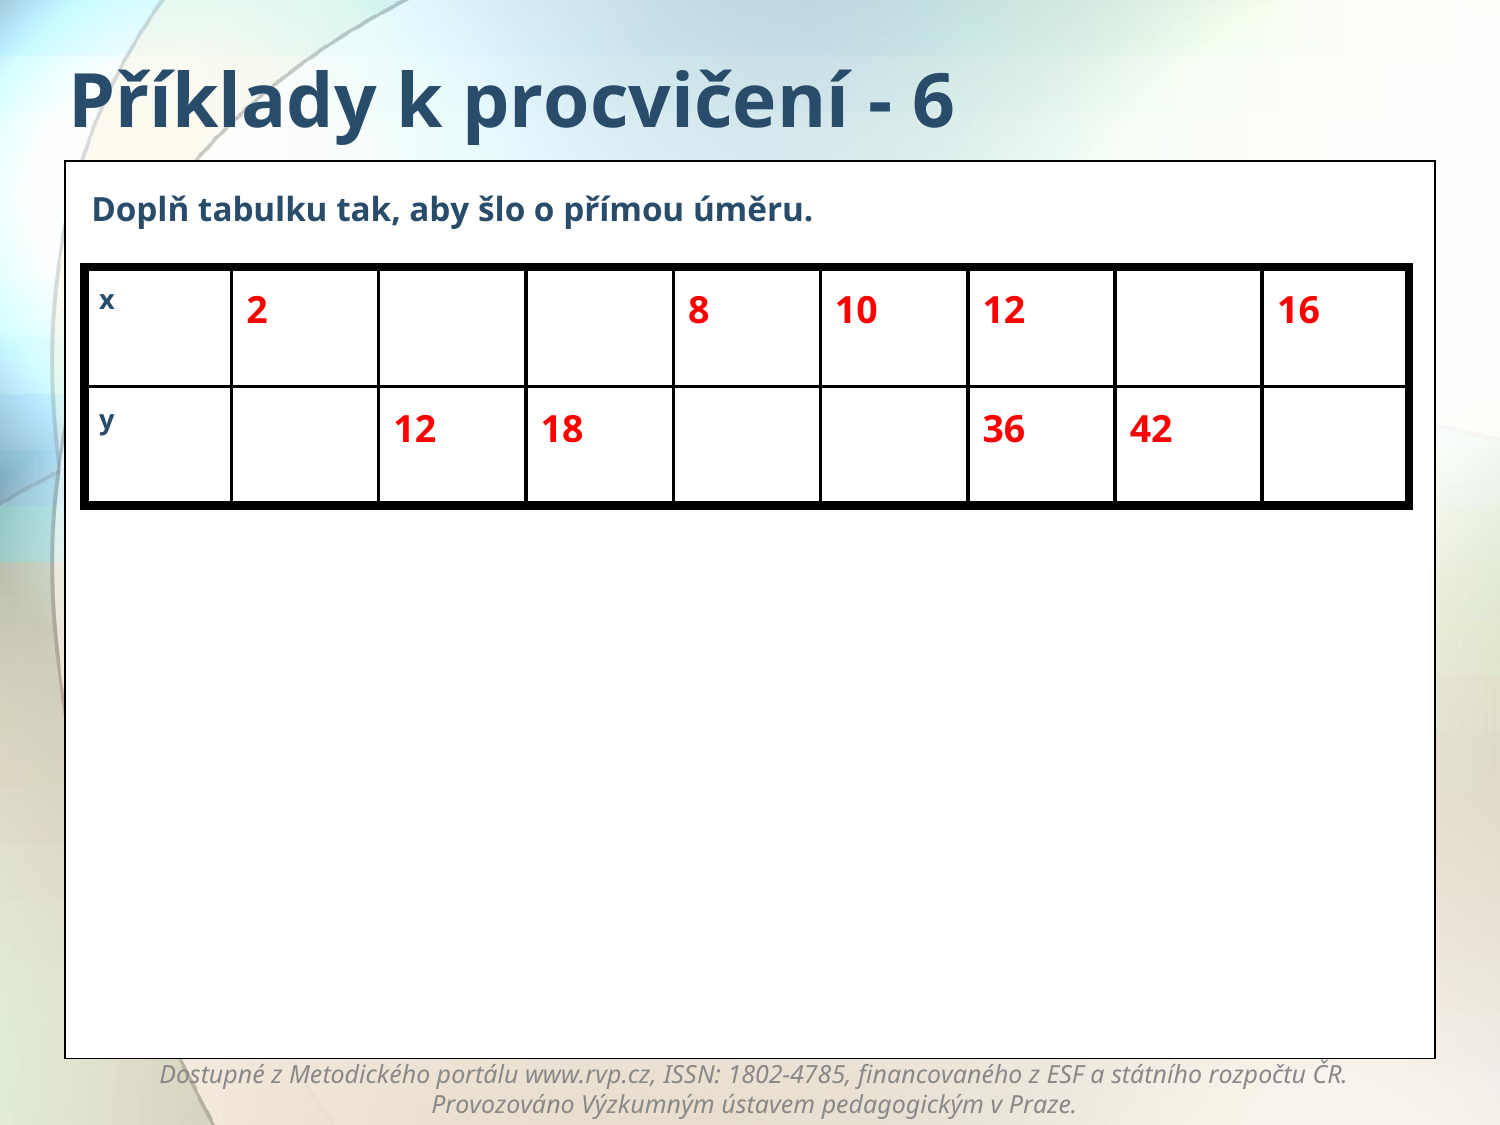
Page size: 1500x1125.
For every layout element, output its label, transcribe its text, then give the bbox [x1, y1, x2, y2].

table_header [528, 271, 672, 385]
table_header 16 [1264, 271, 1405, 385]
table_cell [675, 388, 819, 501]
text_box Doplň tabulku tak, aby šlo o přímou úměru. [76, 160, 1400, 256]
table_cell 36 [970, 388, 1113, 501]
table_cell 12 [380, 388, 524, 501]
table_cell 18 [528, 388, 672, 501]
table_header x [89, 271, 230, 385]
table_cell [822, 388, 966, 501]
table_header 8 [675, 271, 819, 385]
table_cell [1264, 388, 1405, 501]
text_box [64, 160, 1436, 1059]
picture [0, 0, 1500, 1125]
table_header 10 [822, 271, 966, 385]
table_cell 42 [1117, 388, 1260, 501]
table_cell [233, 388, 377, 501]
table_cell y [89, 388, 230, 501]
table_header 2 [233, 271, 377, 385]
table_header [380, 271, 524, 385]
table_header 12 [970, 271, 1113, 385]
title Příklady k procvičení - 6 [53, 31, 1379, 182]
table_header [1117, 271, 1260, 385]
